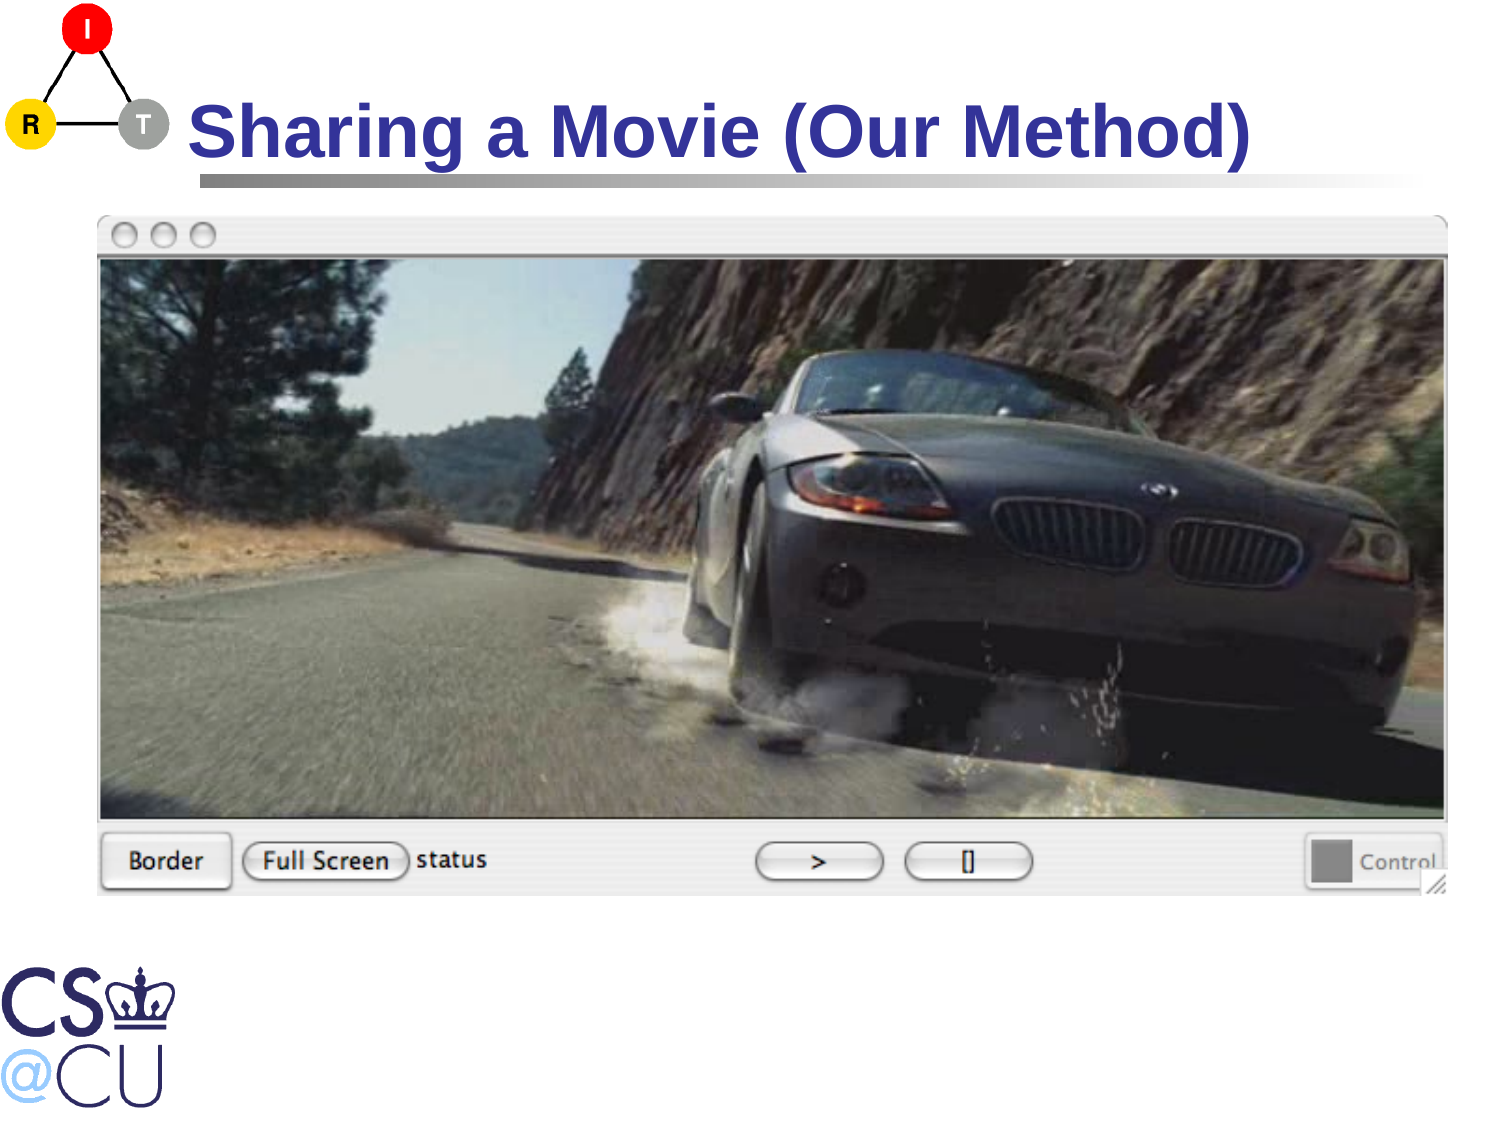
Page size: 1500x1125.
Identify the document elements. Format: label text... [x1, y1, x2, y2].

picture [0, 0, 173, 154]
picture [0, 949, 175, 1125]
picture [97, 215, 1448, 896]
title Sharing a Movie (Our Method) [187, 44, 1463, 218]
